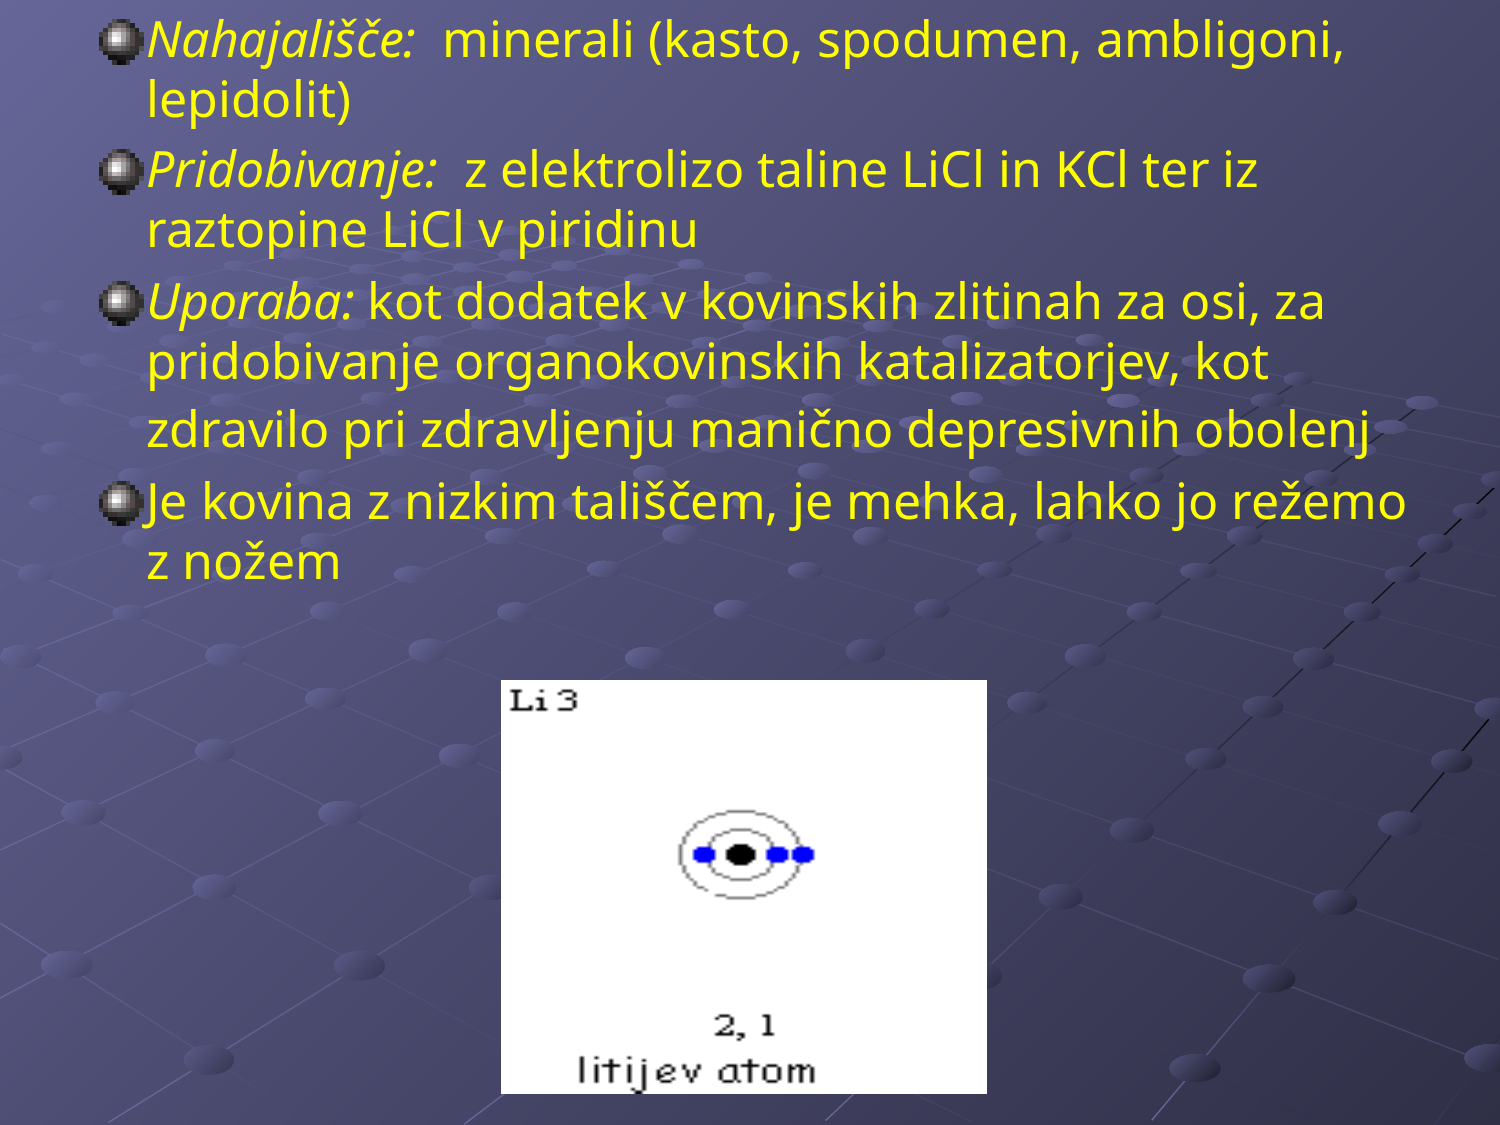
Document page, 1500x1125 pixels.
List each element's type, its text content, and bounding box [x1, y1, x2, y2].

list Nahajališče: minerali (kasto, spodumen, ambligoni, lepidolit) Pridobivanje: z elektrolizo taline LiCl in KCl ter iz raztopine LiCl v piridinu Uporaba: kot dodatek v kovinskih zlitinah za osi, za pridobivanje organokovinskih katalizatorjev, kot zdravilo pri zdravljenju manično depresivnih obolenj Je kovina z nizkim tališčem, je mehka, lahko jo režemo z nožem [75, 0, 1425, 634]
picture [501, 680, 987, 1094]
